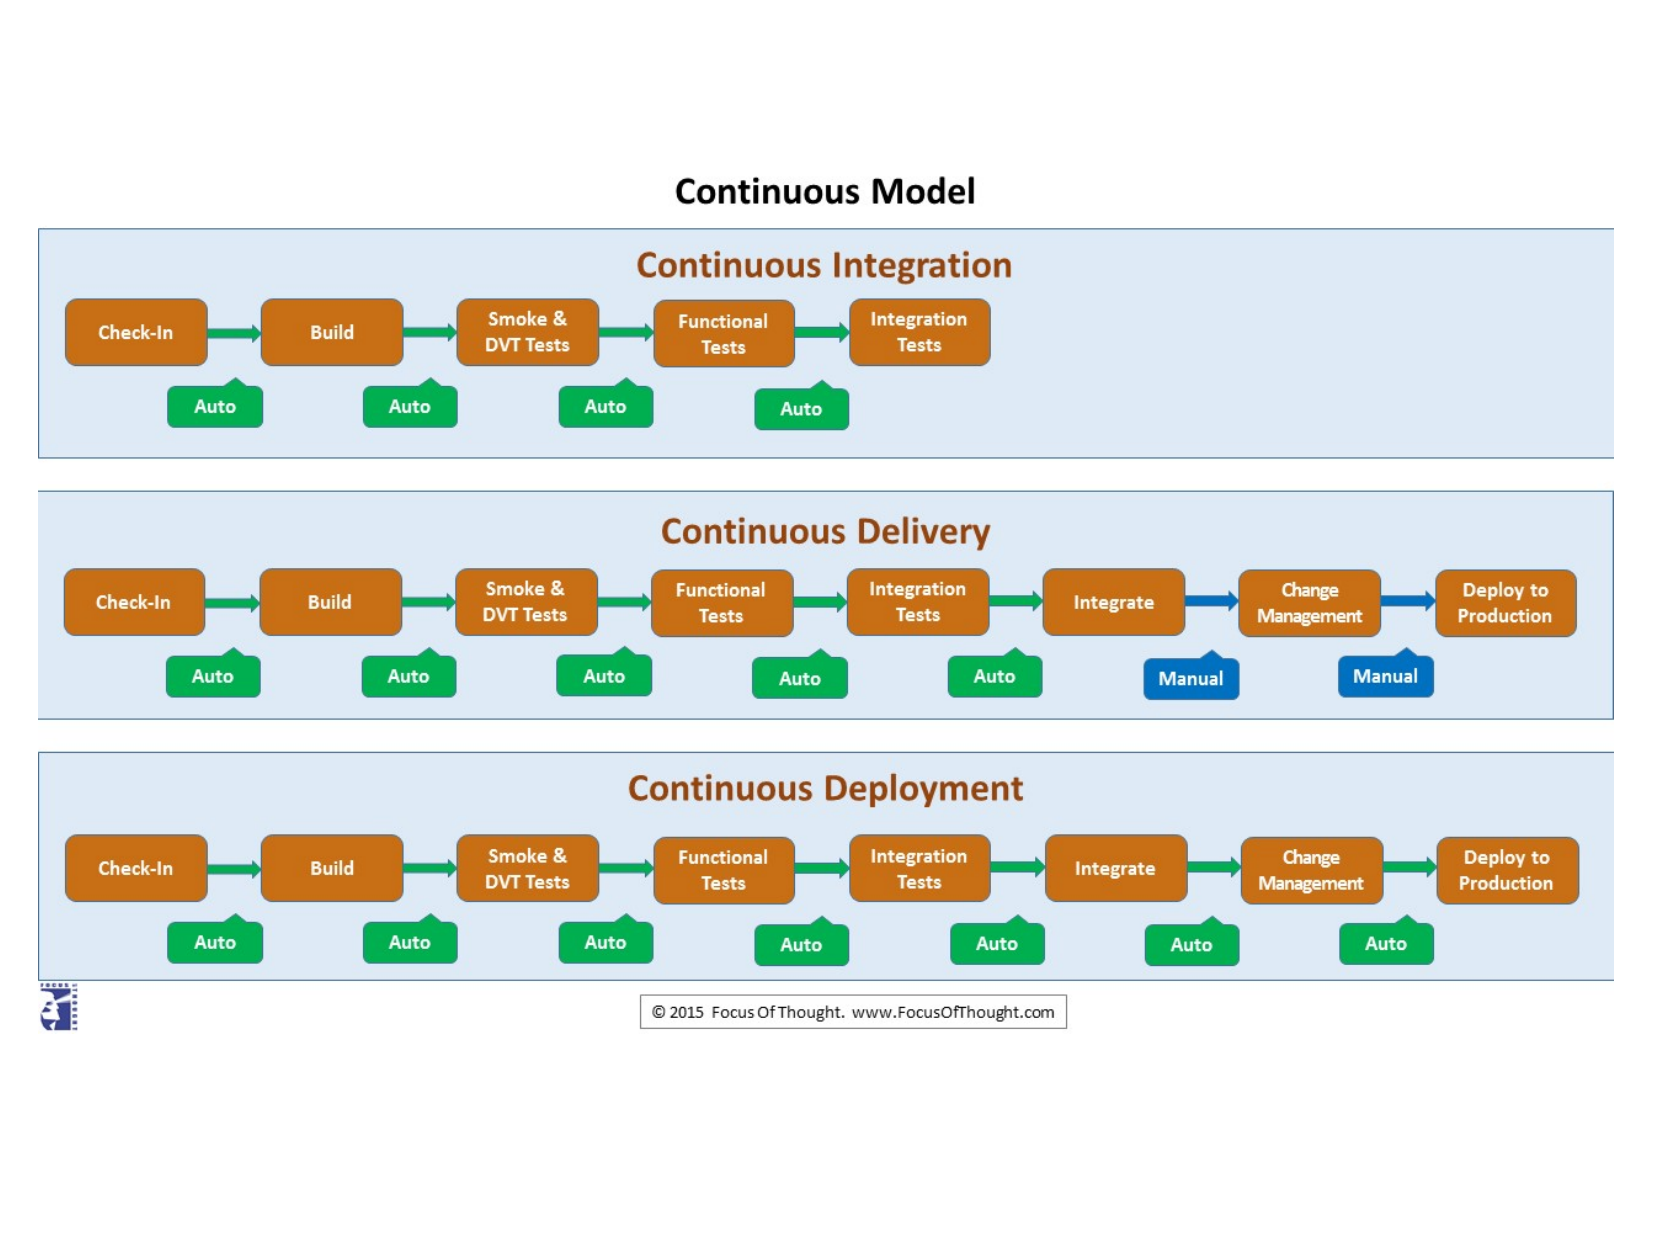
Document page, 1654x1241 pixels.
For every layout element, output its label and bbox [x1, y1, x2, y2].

picture [38, 147, 1614, 1034]
